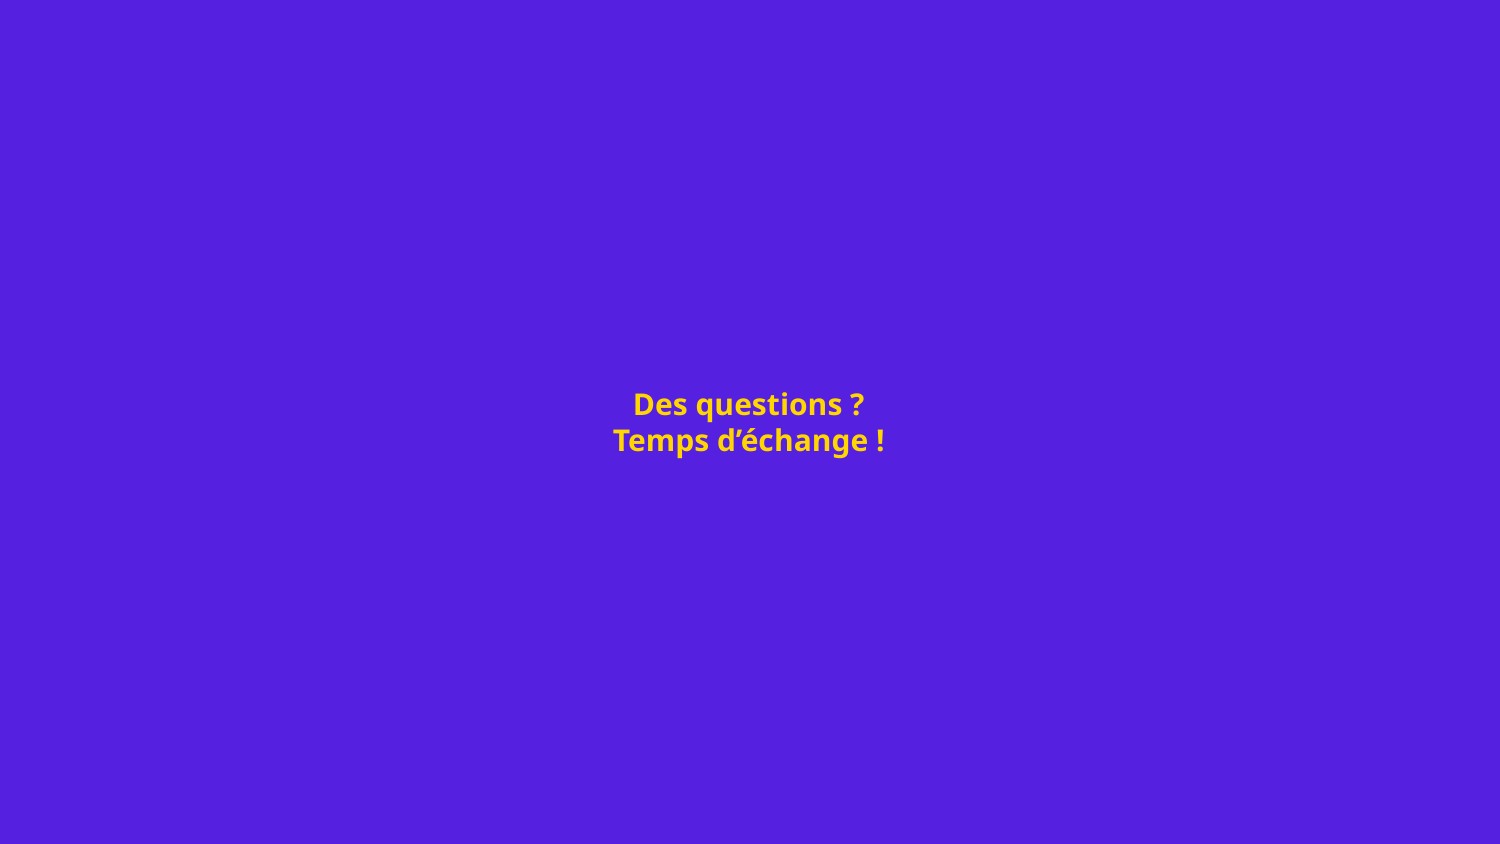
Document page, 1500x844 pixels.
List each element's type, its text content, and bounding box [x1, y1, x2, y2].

title Des questions ? Temps d’échange ! [373, 370, 1132, 473]
